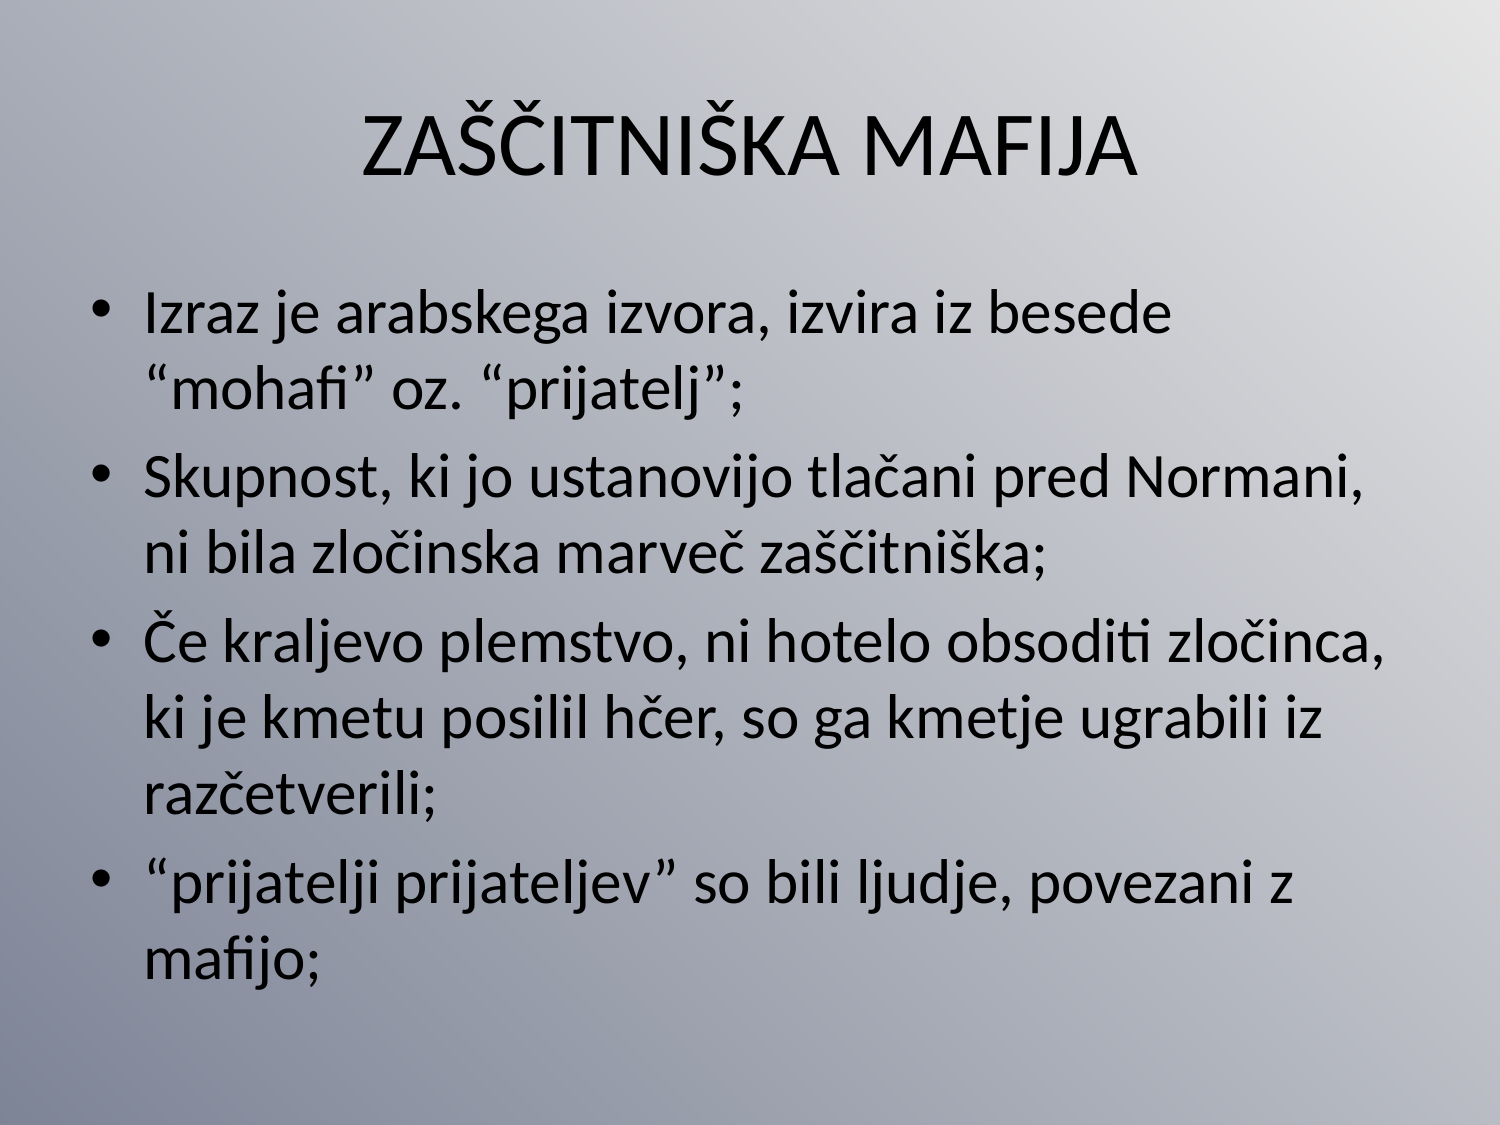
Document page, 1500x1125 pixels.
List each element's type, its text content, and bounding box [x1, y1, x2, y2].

list Izraz je arabskega izvora, izvira iz besede “mohafi” oz. “prijatelj”; Skupnost, ki jo ustanovijo tlačani pred Normani, ni bila zločinska marveč zaščitniška; Če kraljevo plemstvo, ni hotelo obsoditi zločinca, ki je kmetu posilil hčer, so ga kmetje ugrabili iz razčetverili; “prijatelji prijateljev” so bili ljudje, povezani z mafijo; [75, 262, 1425, 1005]
title ZAŠČITNIŠKA MAFIJA [75, 45, 1425, 233]
